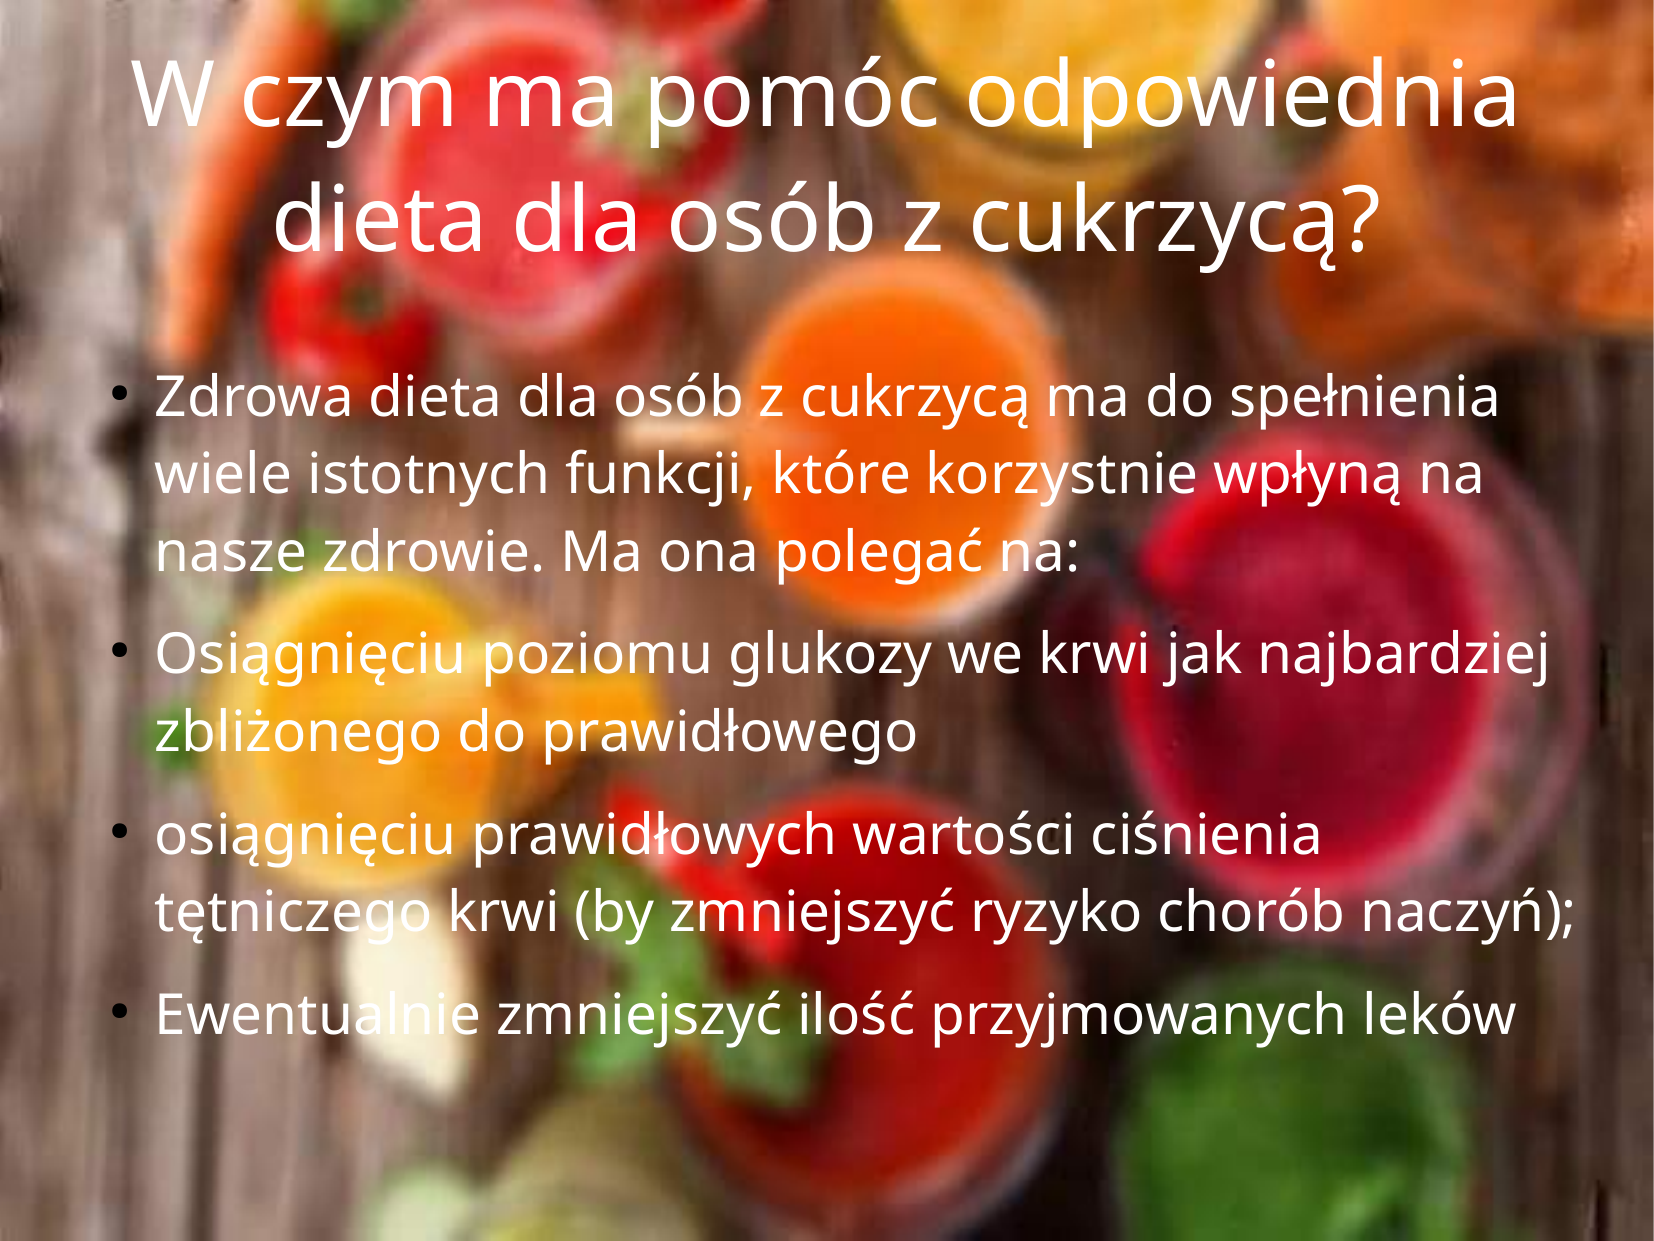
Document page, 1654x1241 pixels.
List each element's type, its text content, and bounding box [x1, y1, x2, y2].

list Zdrowa dieta dla osób z cukrzycą ma do spełnienia wiele istotnych funkcji, które korzystnie wpłyną na nasze zdrowie. Ma ona polegać na: Osiągnięciu poziomu glukozy we krwi jak najbardziej zbliżonego do prawidłowego osiągnięciu prawidłowych wartości ciśnienia tętniczego krwi (by zmniejszyć ryzyko chorób naczyń); Ewentualnie zmniejszyć ilość przyjmowanych leków [94, 355, 1583, 1075]
picture [0, 0, 1654, 1241]
title W czym ma pomóc odpowiednia dieta dla osób z cukrzycą? [82, 25, 1571, 281]
